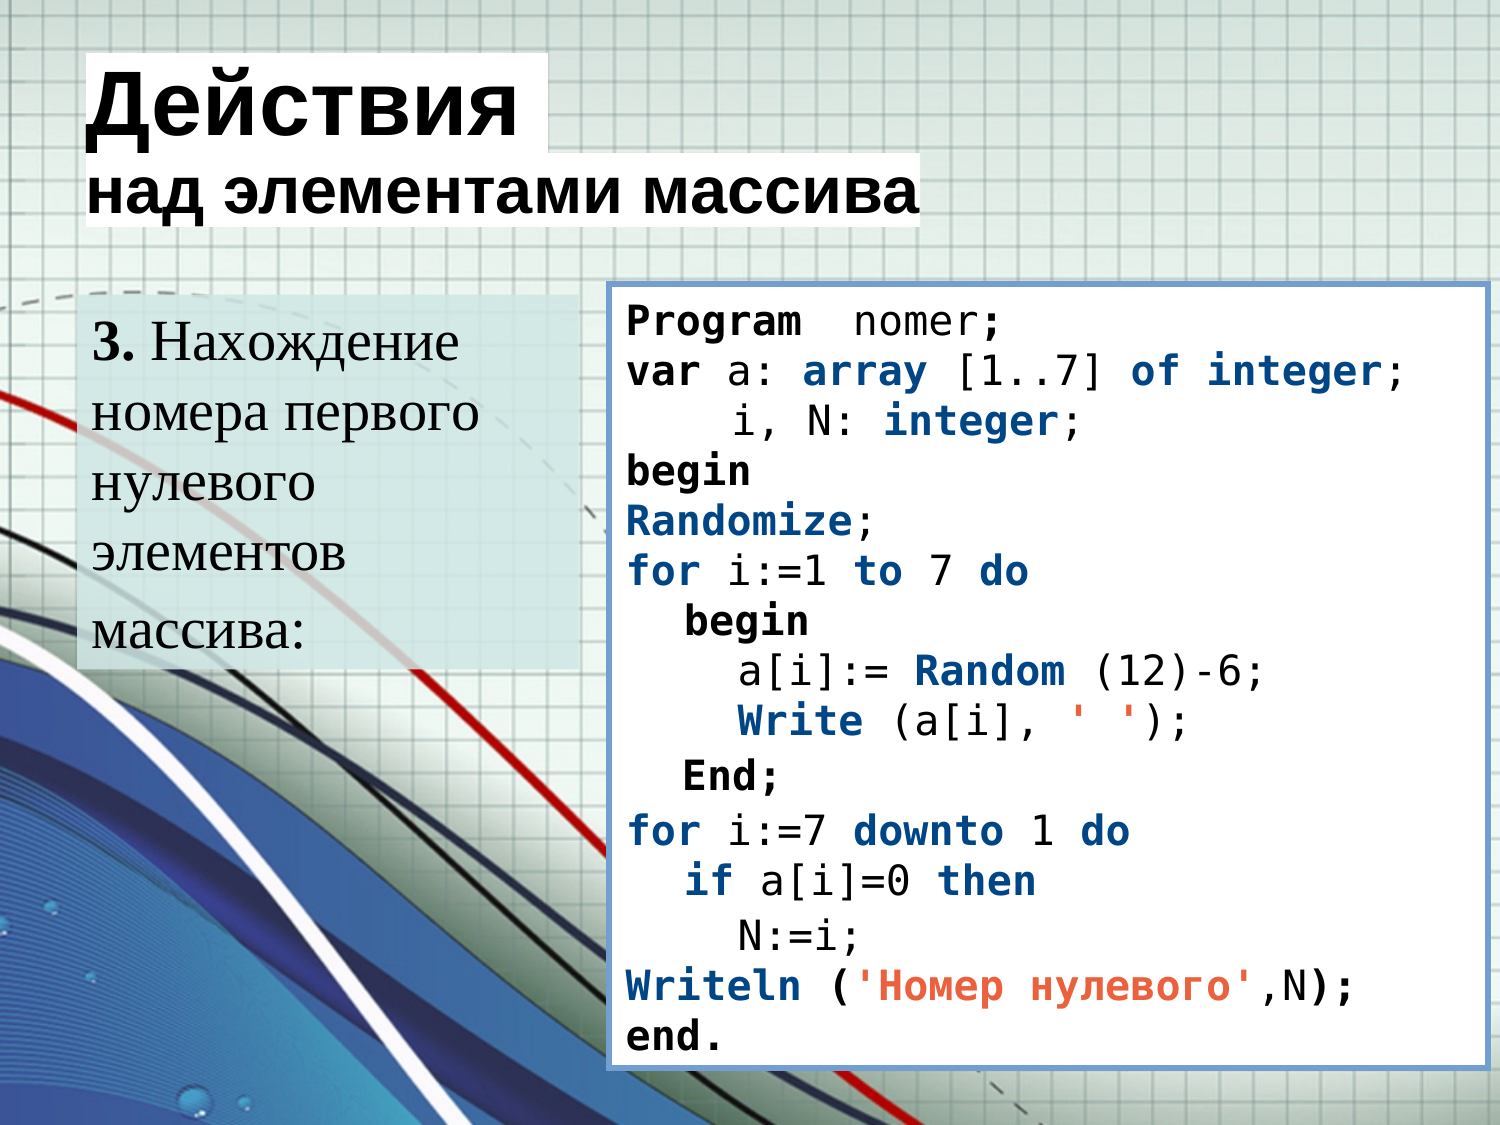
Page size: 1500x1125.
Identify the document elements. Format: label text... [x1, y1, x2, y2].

title Действия над элементами массива [70, 43, 1397, 241]
picture [0, 0, 1500, 1125]
text_box Program nomer; var a: array [1..7] of integer; i, N: integer; begin Randomize; for i:=1 to 7 do begin a[i]:= Random (12)-6; Write (a[i], ' '); End; for i:=7 downto 1 do if a[i]=0 then N:=i; Writeln ('Номер нулевого',N); end. [608, 283, 1489, 1069]
text_box 3. Нахождение номера первого нулевого элементов массива: [77, 294, 579, 600]
